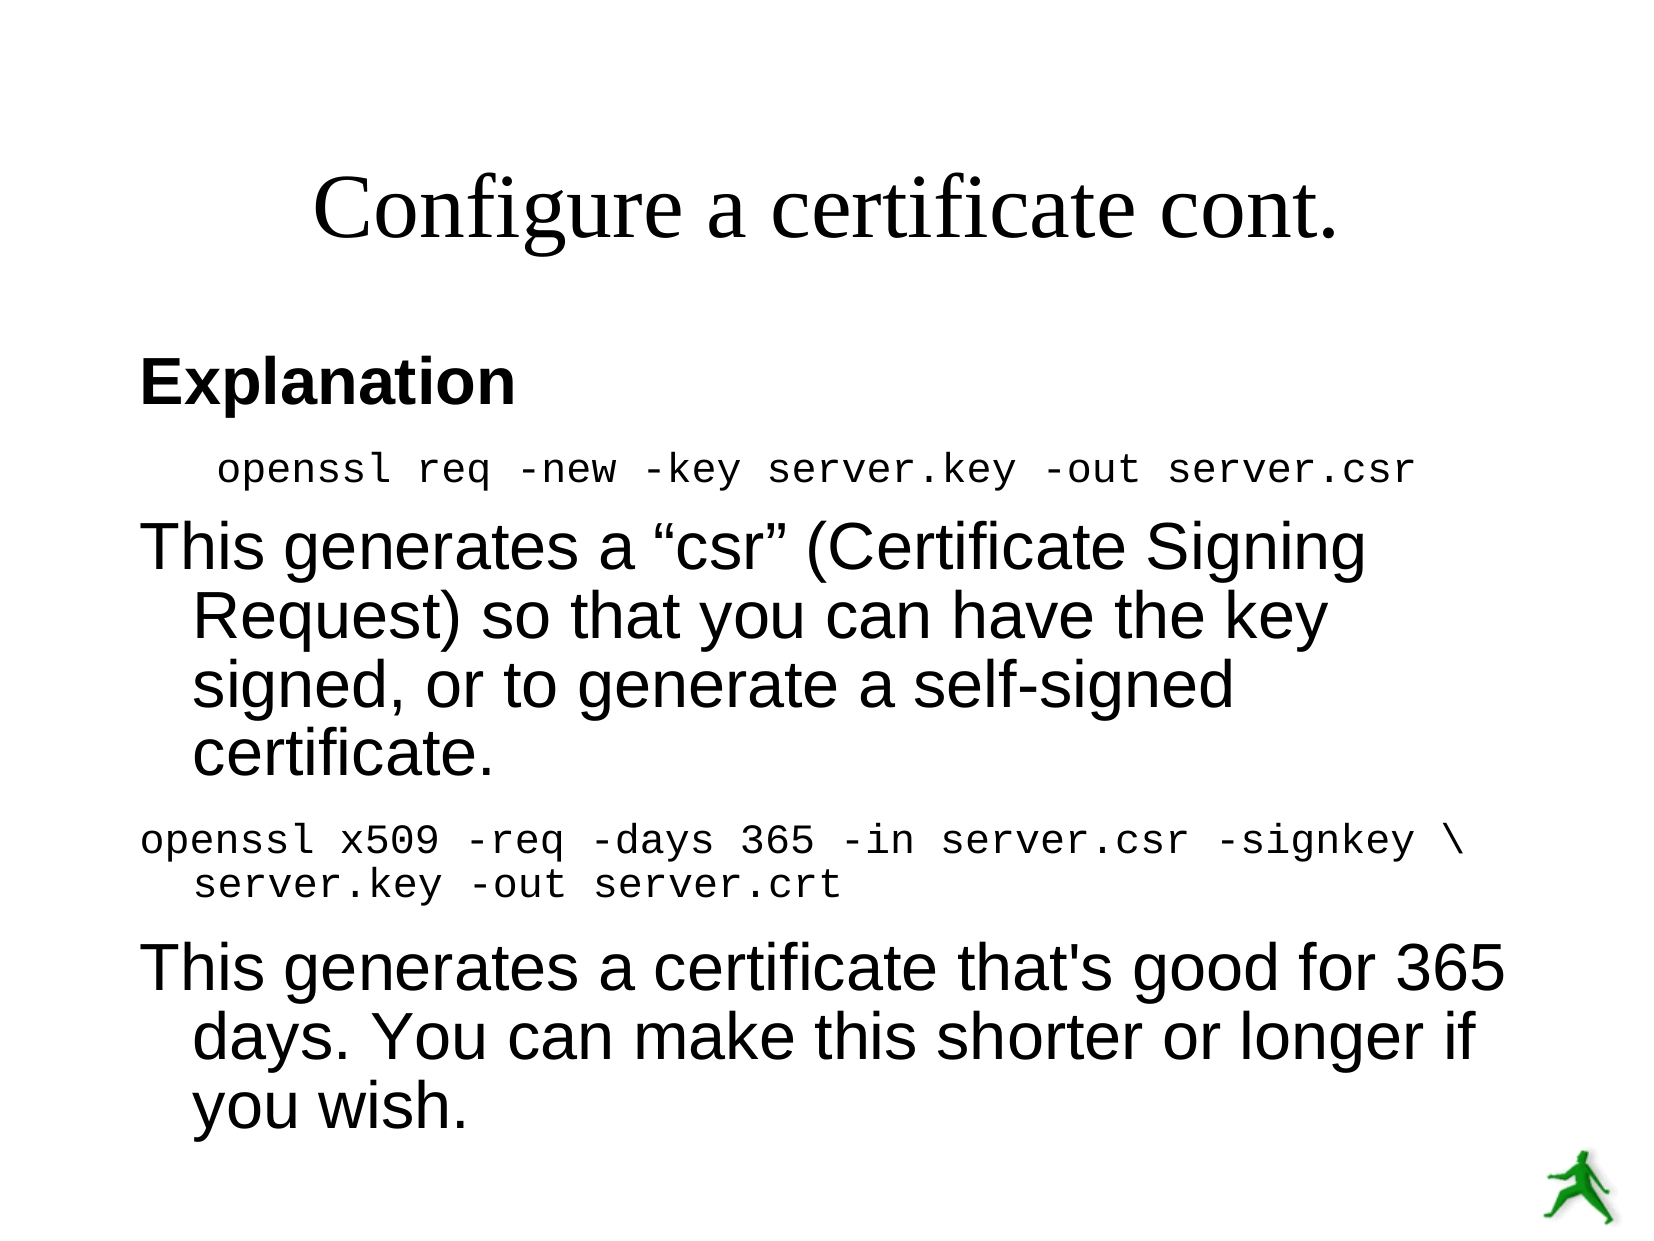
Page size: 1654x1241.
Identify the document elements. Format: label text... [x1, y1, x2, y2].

picture [1541, 1135, 1634, 1227]
list Explanation openssl req -new -key server.key -out server.csr This generates a “csr” (Certificate Signing Request) so that you can have the key signed, or to generate a self-signed certificate. openssl x509 -req -days 365 -in server.csr -signkey \ server.key -out server.crt This generates a certificate that's good for 365 days. You can make this shorter or longer if you wish. [121, 349, 1552, 1173]
title Configure a certificate cont. [121, 102, 1534, 311]
